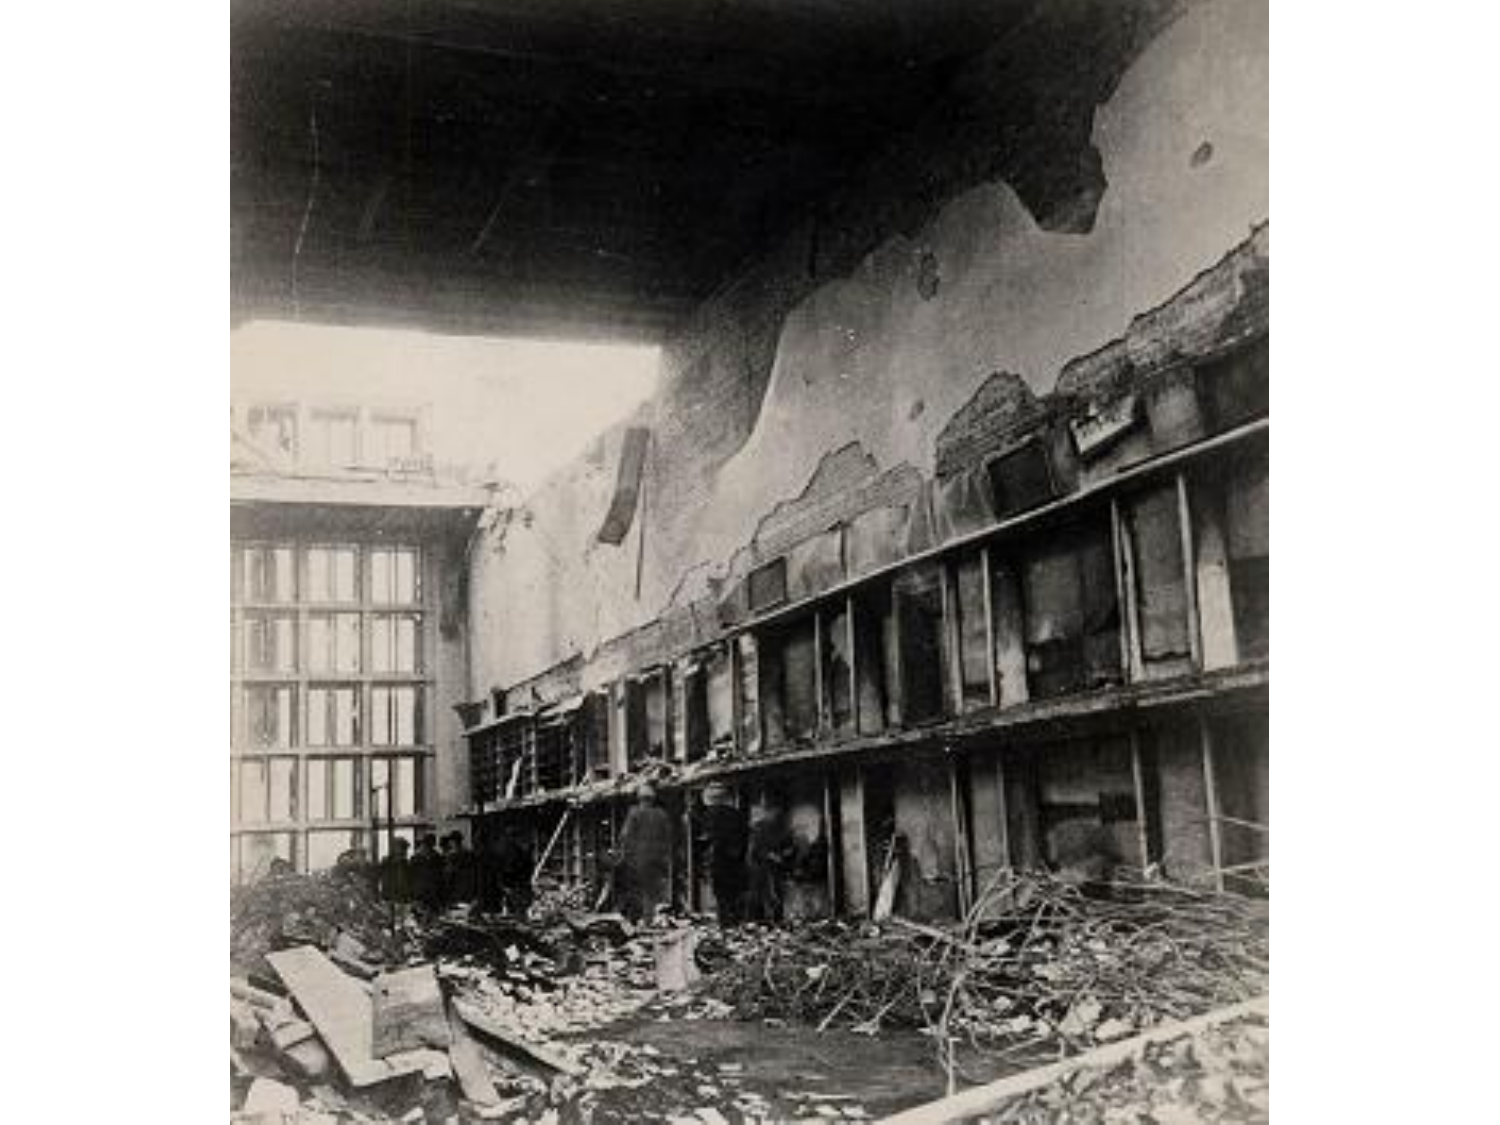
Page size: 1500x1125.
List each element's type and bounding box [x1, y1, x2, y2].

picture [230, 0, 1269, 1125]
